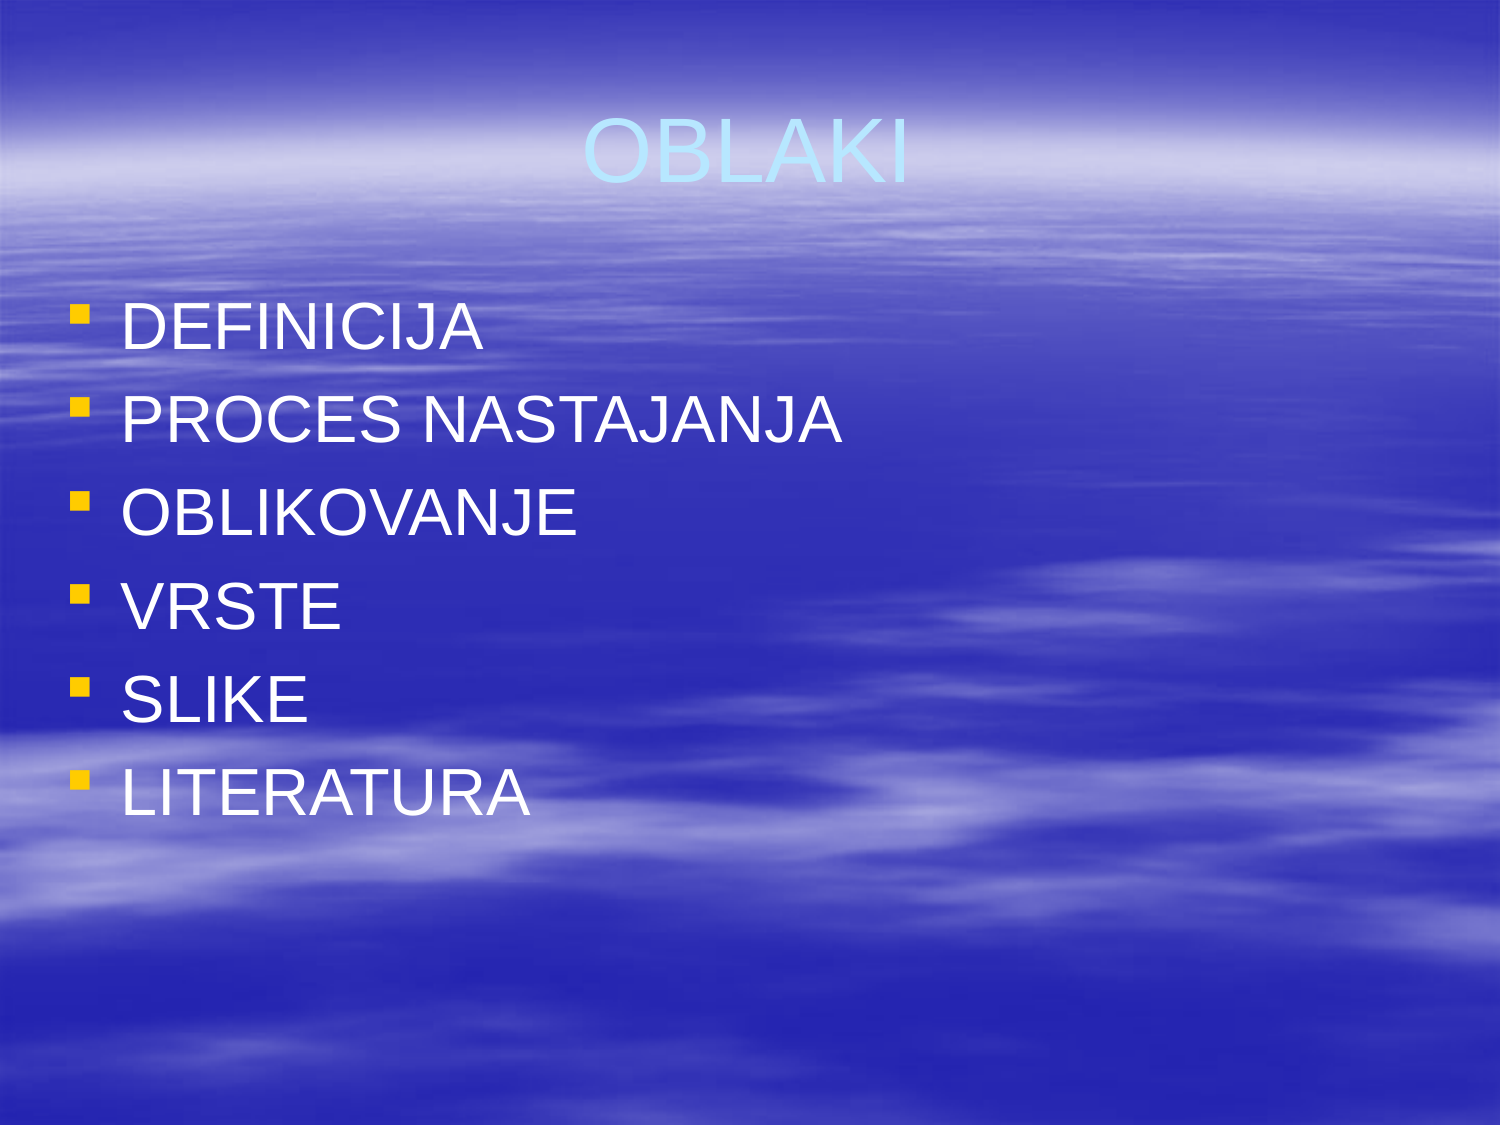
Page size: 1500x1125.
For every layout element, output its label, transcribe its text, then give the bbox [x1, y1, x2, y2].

list DEFINICIJA PROCES NASTAJANJA OBLIKOVANJE VRSTE SLIKE LITERATURA [49, 275, 1451, 1001]
title OBLAKI [49, 37, 1446, 255]
picture [0, 0, 1500, 1125]
